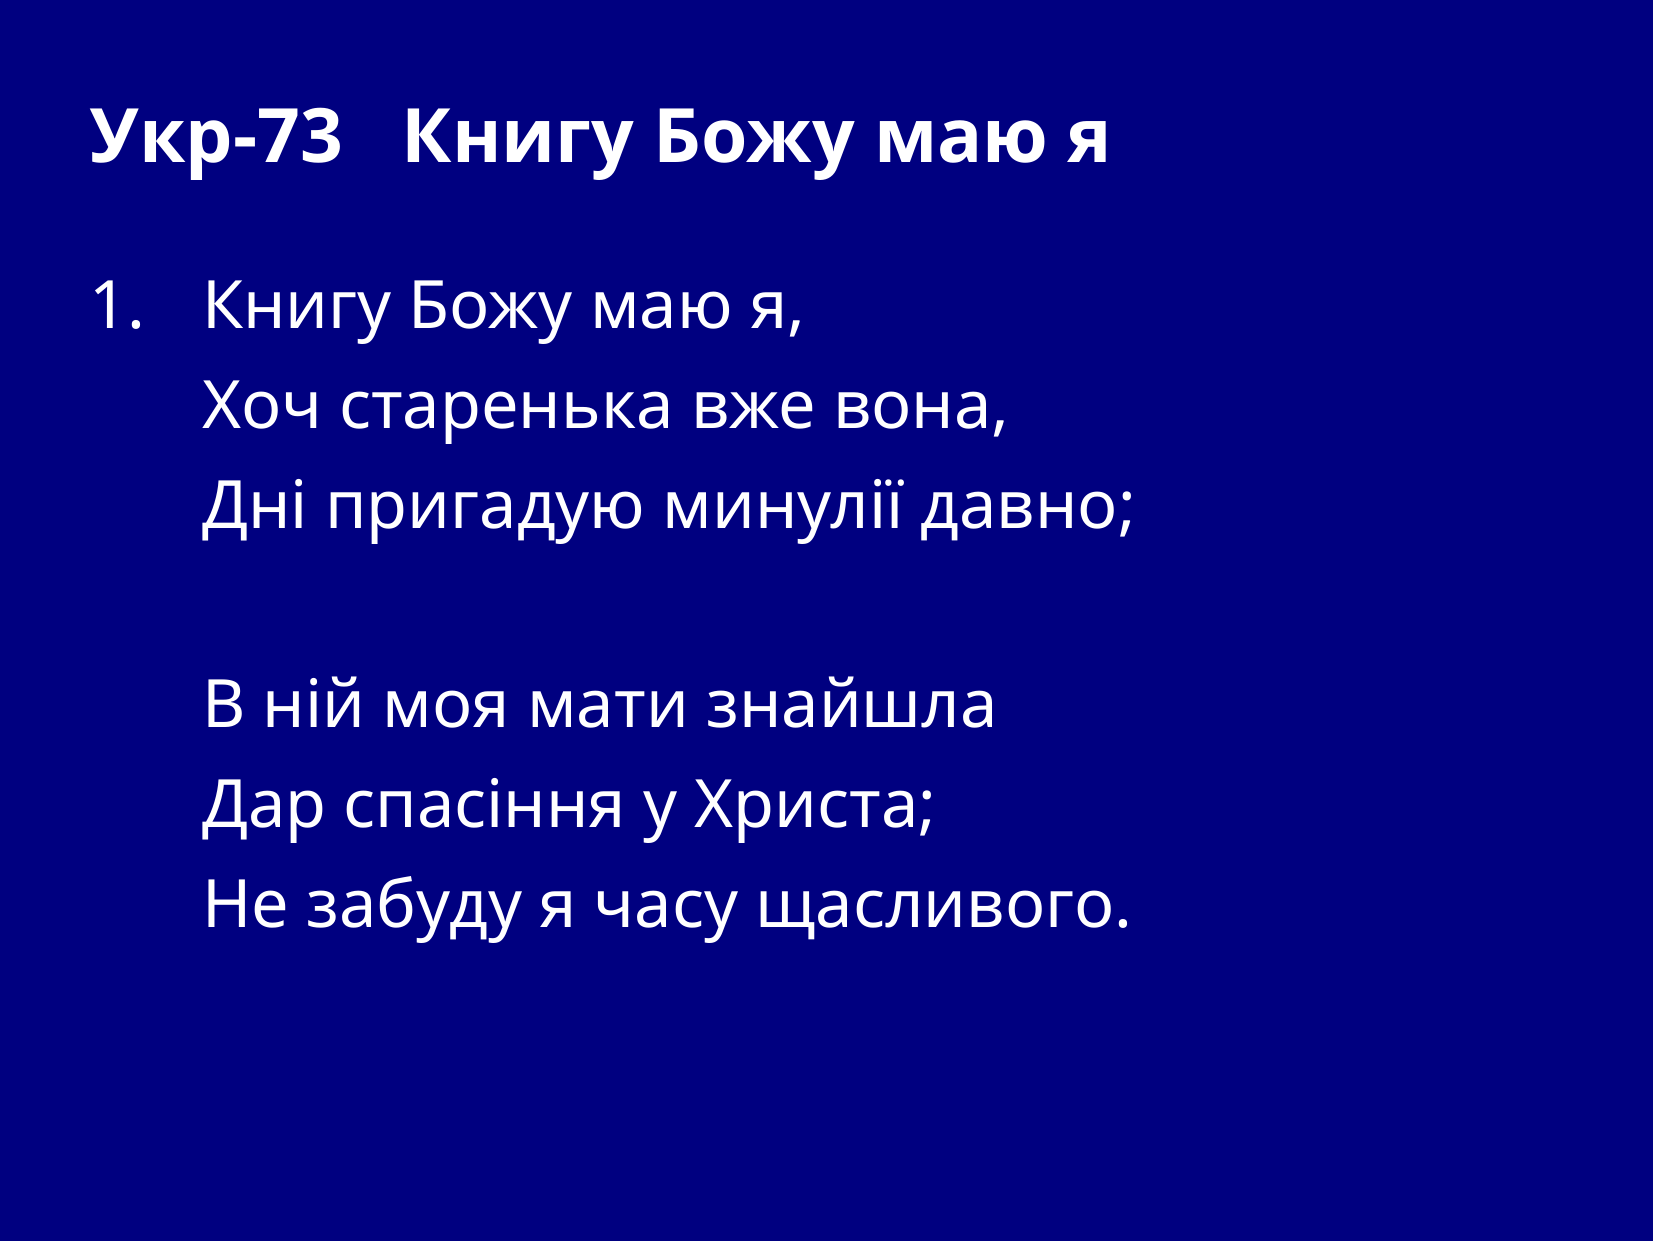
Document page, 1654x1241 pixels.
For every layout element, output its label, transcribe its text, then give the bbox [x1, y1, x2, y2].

text_box 1. Книгу Божу маю я, Хоч старенька вже вона, Дні пригадую минулії давно; В ній моя мати знайшла Дар спасіння у Христа; Не забуду я часу щасливого. [75, 188, 1576, 1163]
text_box Укр-73 Книгу Божу маю я [75, 75, 1576, 188]
